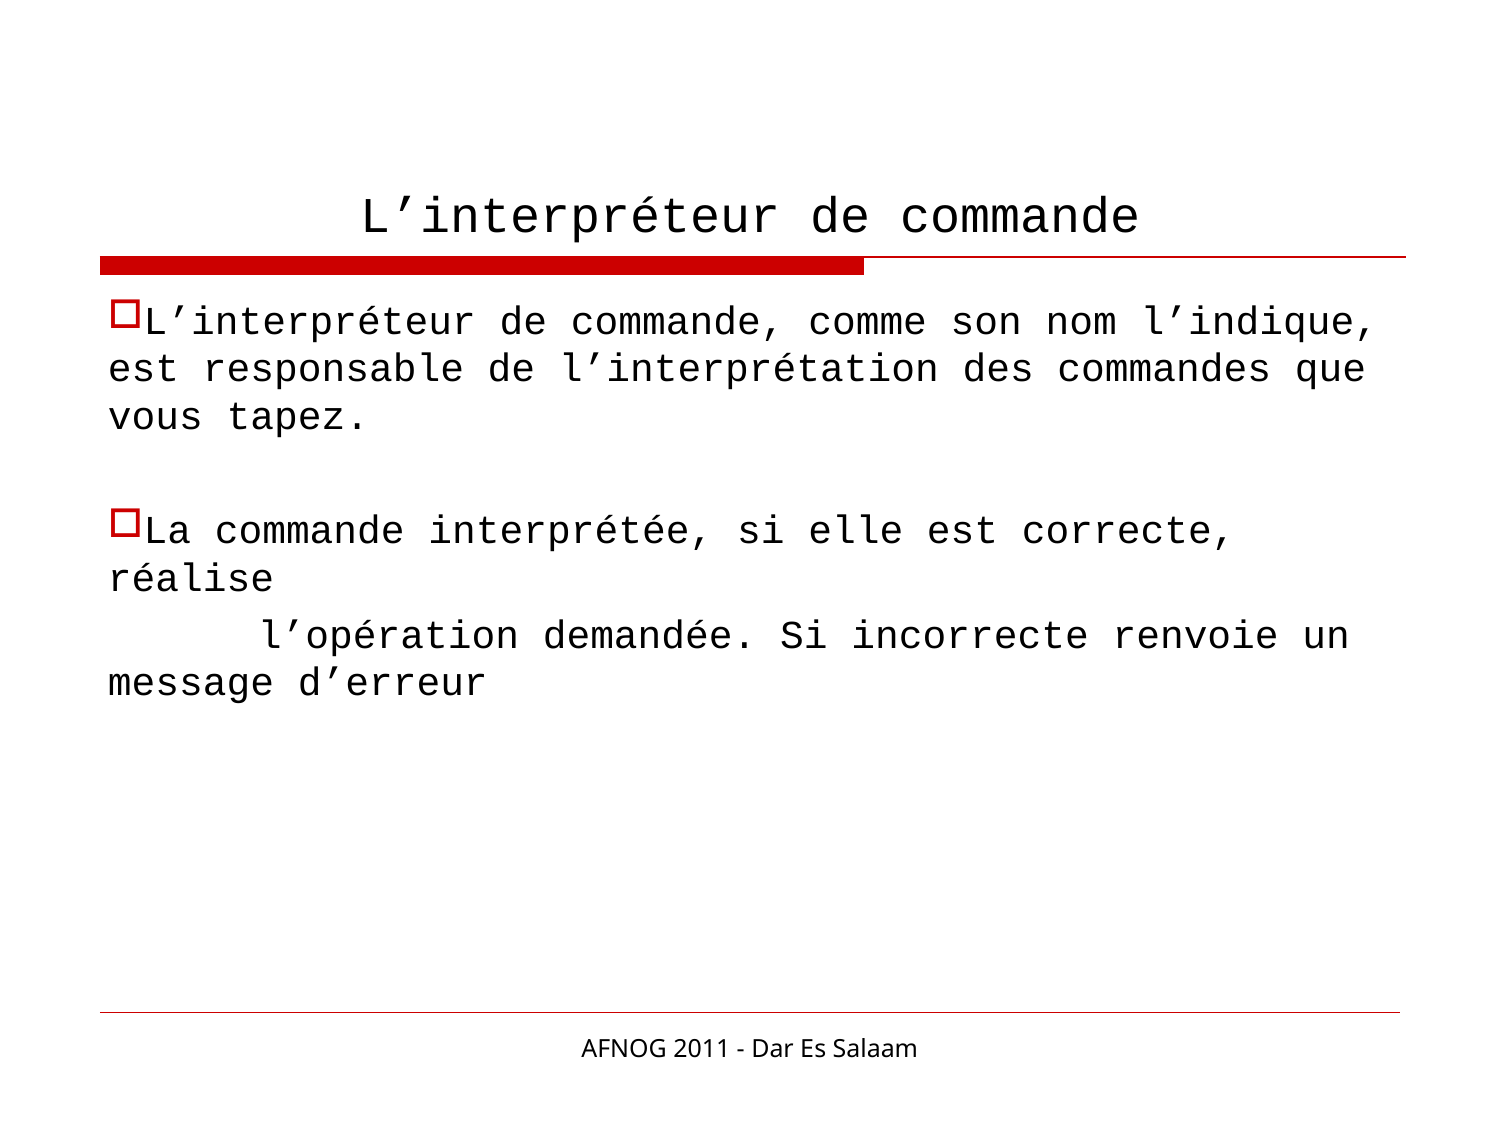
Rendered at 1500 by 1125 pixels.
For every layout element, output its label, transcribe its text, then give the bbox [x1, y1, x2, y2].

text_box AFNOG 2011 - Dar Es Salaam [512, 1024, 988, 1103]
title L’interpréteur de commande [94, 49, 1407, 250]
list L’interpréteur de commande, comme son nom l’indique, est responsable de l’interprétation des commandes que vous tapez. La commande interprétée, si elle est correcte, réalise l’opération demandée. Si incorrecte renvoie un message d’erreur [92, 287, 1406, 988]
